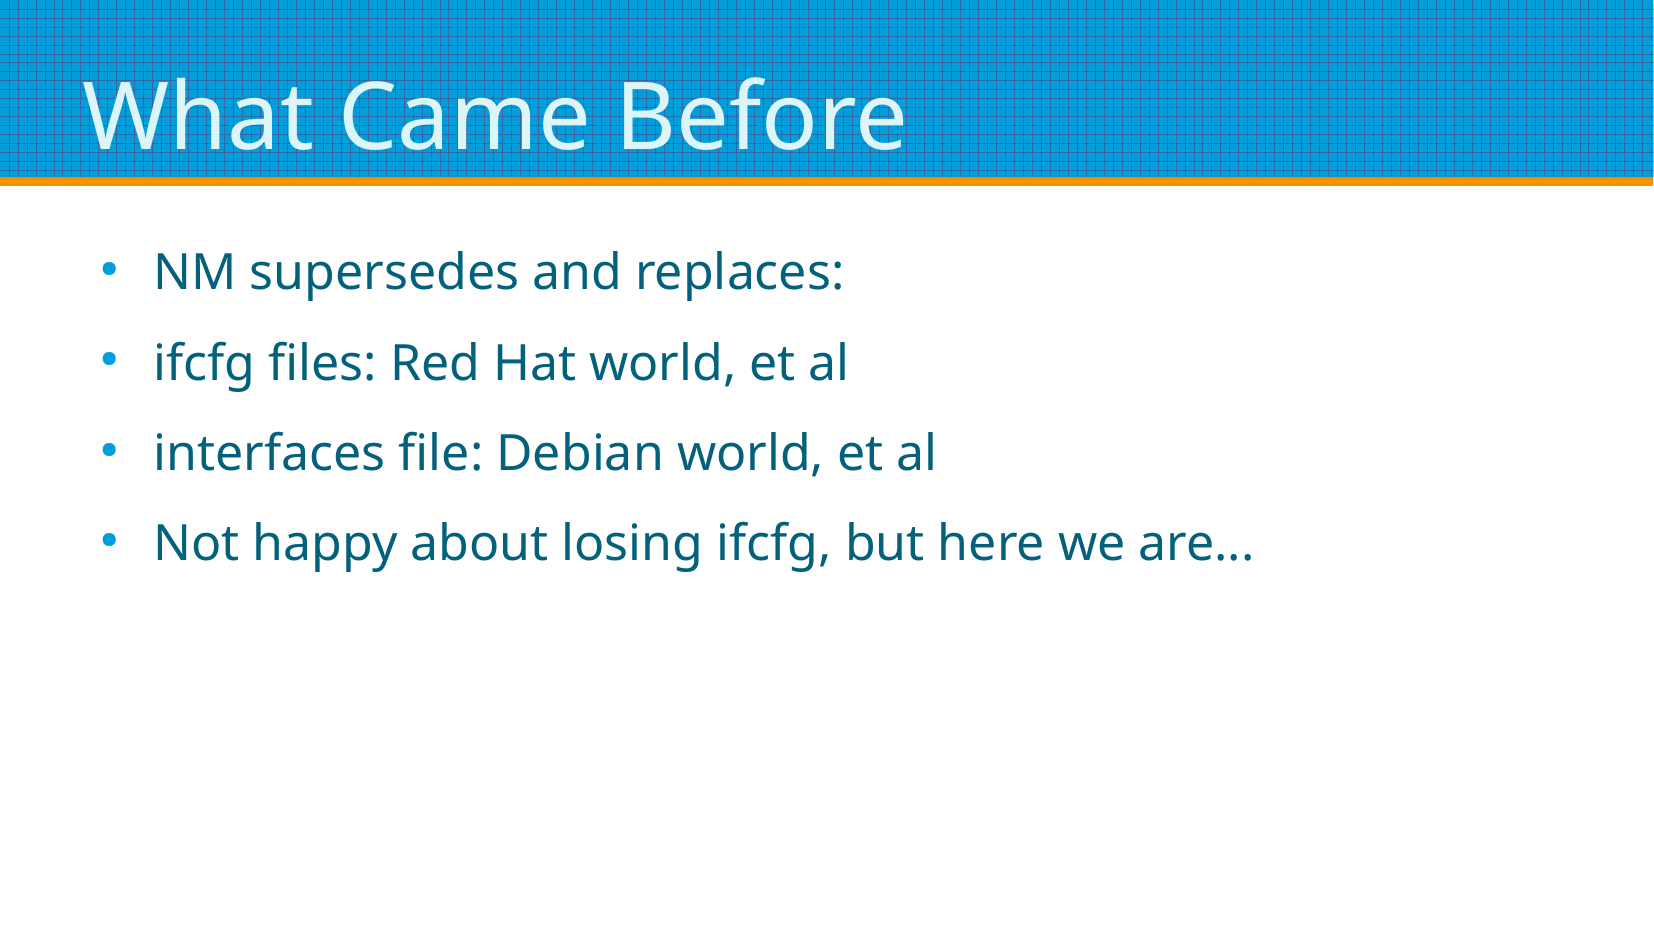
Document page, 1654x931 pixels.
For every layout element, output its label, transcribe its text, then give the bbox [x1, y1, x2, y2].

title What Came Before [82, 14, 1571, 178]
list NM supersedes and replaces: ifcfg files: Red Hat world, et al interfaces file: Debian world, et al Not happy about losing ifcfg, but here we are... [82, 236, 1571, 813]
